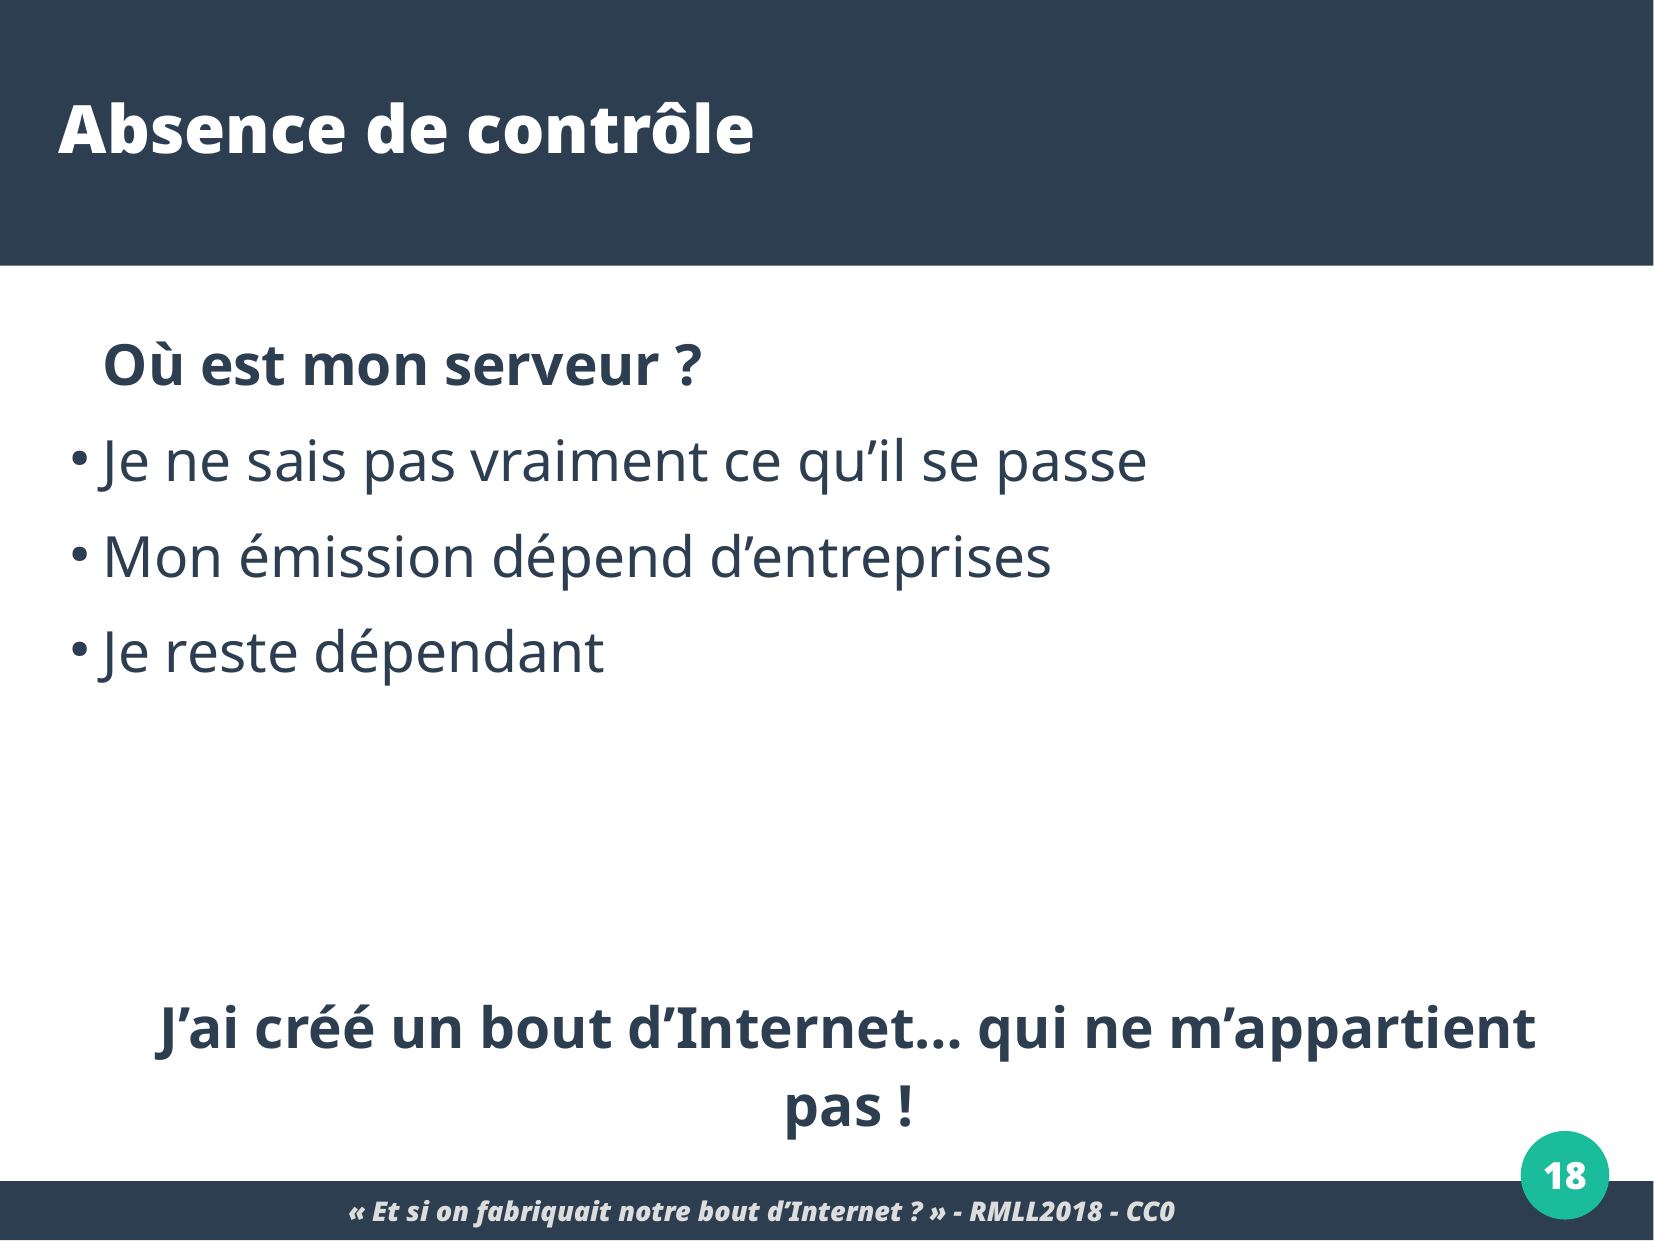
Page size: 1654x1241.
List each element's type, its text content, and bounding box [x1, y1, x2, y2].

title Absence de contrôle [59, 49, 1595, 207]
list Où est mon serveur ? Je ne sais pas vraiment ce qu’il se passe Mon émission dépend d’entreprises Je reste dépendant J’ai créé un bout d’Internet… qui ne m’appartient pas ! [59, 324, 1595, 1152]
